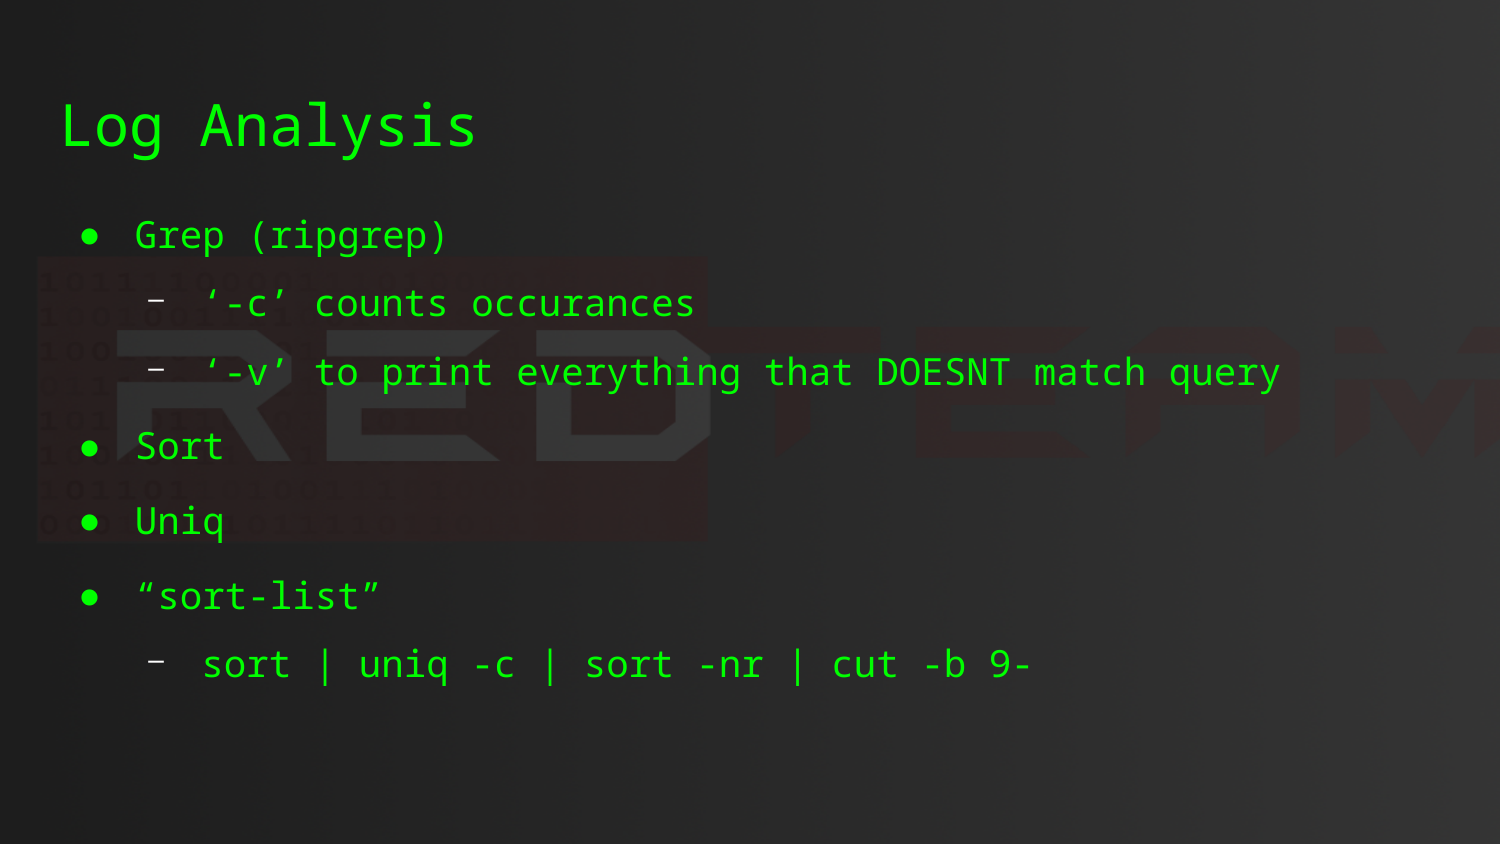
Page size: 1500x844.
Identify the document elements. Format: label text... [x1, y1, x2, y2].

title Log Analysis [44, 72, 1443, 167]
list Grep (ripgrep) ‘-c’ counts occurances ‘-v’ to print everything that DOESNT match query Sort Uniq “sort-list” sort | uniq -c | sort -nr | cut -b 9- [44, 189, 1443, 750]
picture [0, 0, 1500, 844]
